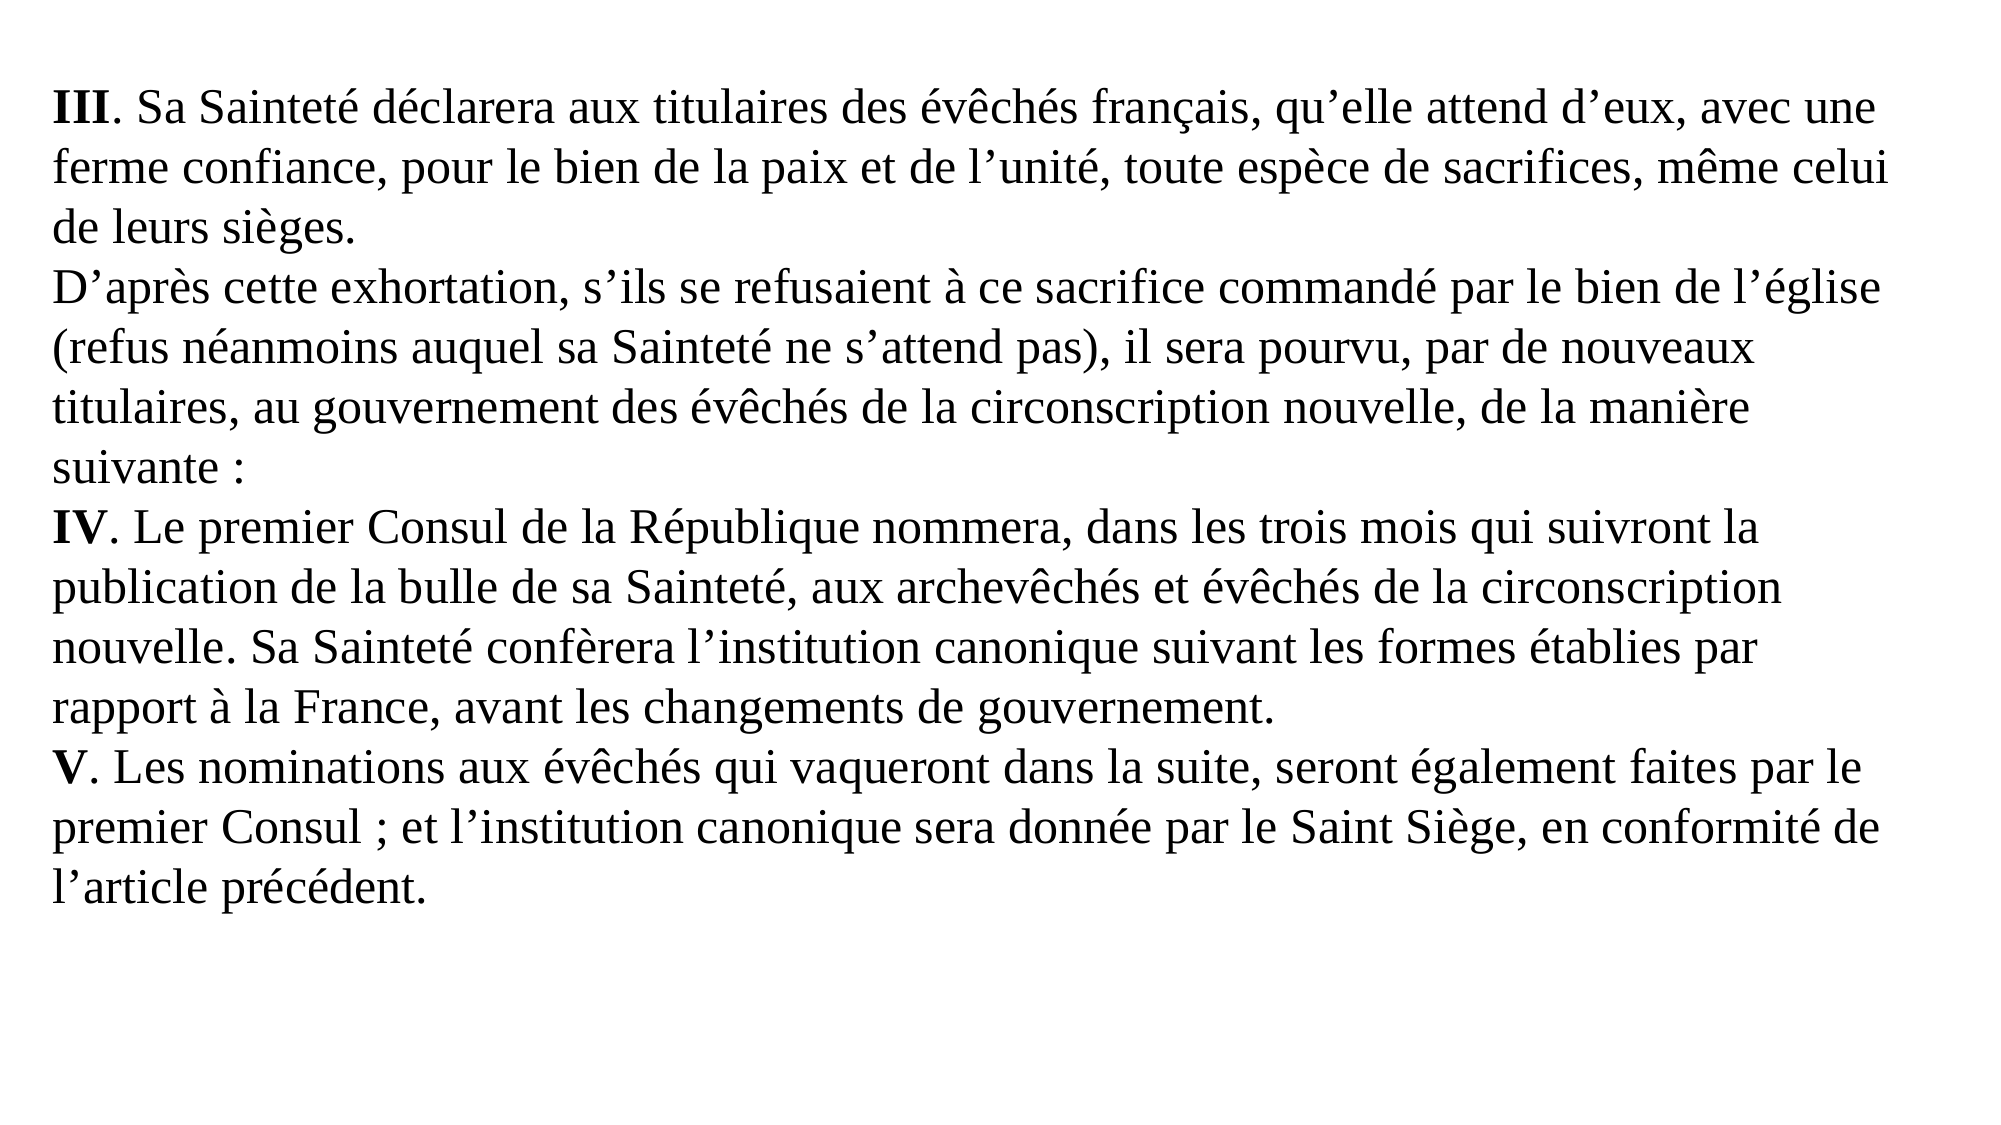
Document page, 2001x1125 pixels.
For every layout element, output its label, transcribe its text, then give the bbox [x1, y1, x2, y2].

text_box III. Sa Sainteté déclarera aux titulaires des évêchés français, qu’elle attend d’eux, avec une ferme confiance, pour le bien de la paix et de l’unité, toute espèce de sacrifices, même celui de leurs sièges. D’après cette exhortation, s’ils se refusaient à ce sacrifice commandé par le bien de l’église (refus néanmoins auquel sa Sainteté ne s’attend pas), il sera pourvu, par de nouveaux titulaires, au gouvernement des évêchés de la circonscription nouvelle, de la manière suivante : IV. Le premier Consul de la République nommera, dans les trois mois qui suivront la publication de la bulle de sa Sainteté, aux archevêchés et évêchés de la circonscription nouvelle. Sa Sainteté confèrera l’institution canonique suivant les formes établies par rapport à la France, avant les changements de gouvernement. V. Les nominations aux évêchés qui vaqueront dans la suite, seront également faites par le premier Consul ; et l’institution canonique sera donnée par le Saint Siège, en conformité de l’article précédent. [37, 66, 1924, 930]
